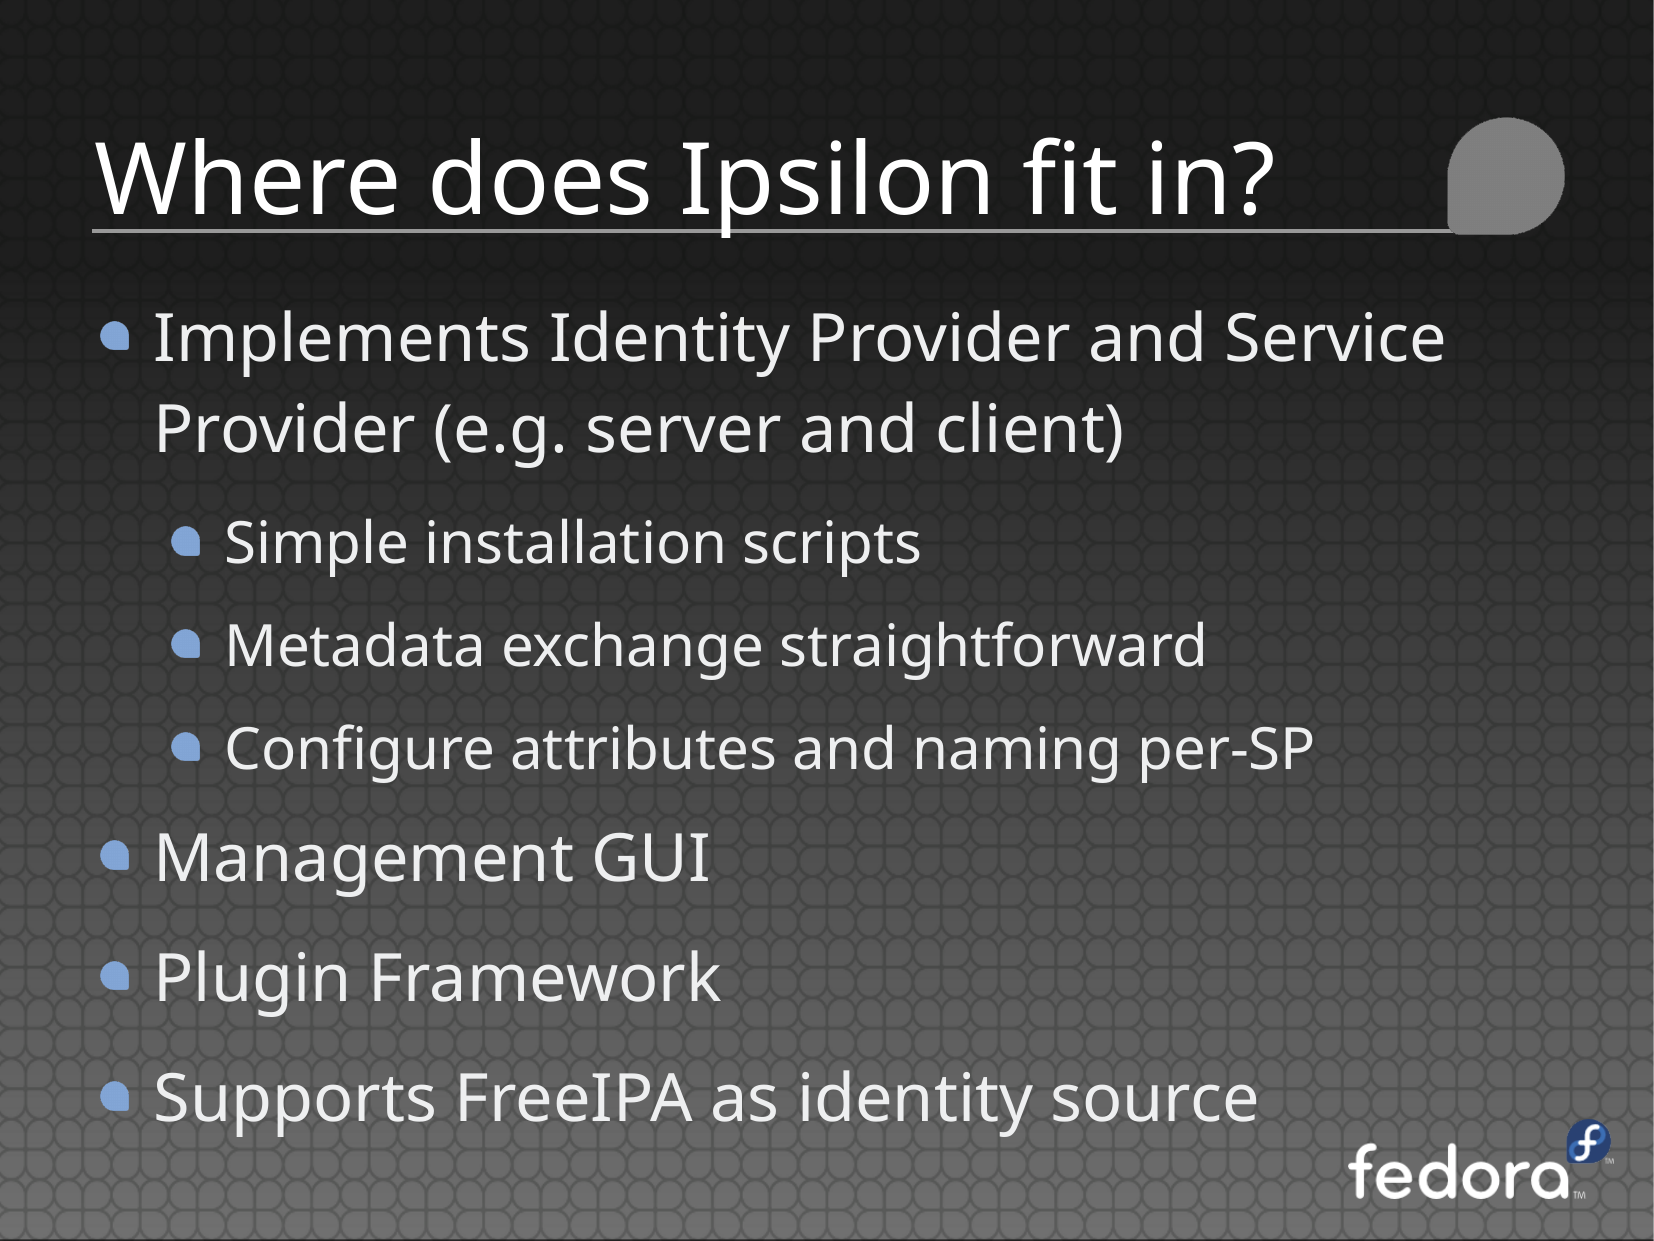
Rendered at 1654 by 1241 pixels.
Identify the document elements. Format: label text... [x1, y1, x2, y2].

list Implements Identity Provider and Service Provider (e.g. server and client) Simple installation scripts Metadata exchange straightforward Configure attributes and naming per-SP Management GUI Plugin Framework Supports FreeIPA as identity source [82, 290, 1571, 1166]
title Where does Ipsilon fit in? [94, 100, 1426, 251]
picture [0, 0, 1654, 1241]
